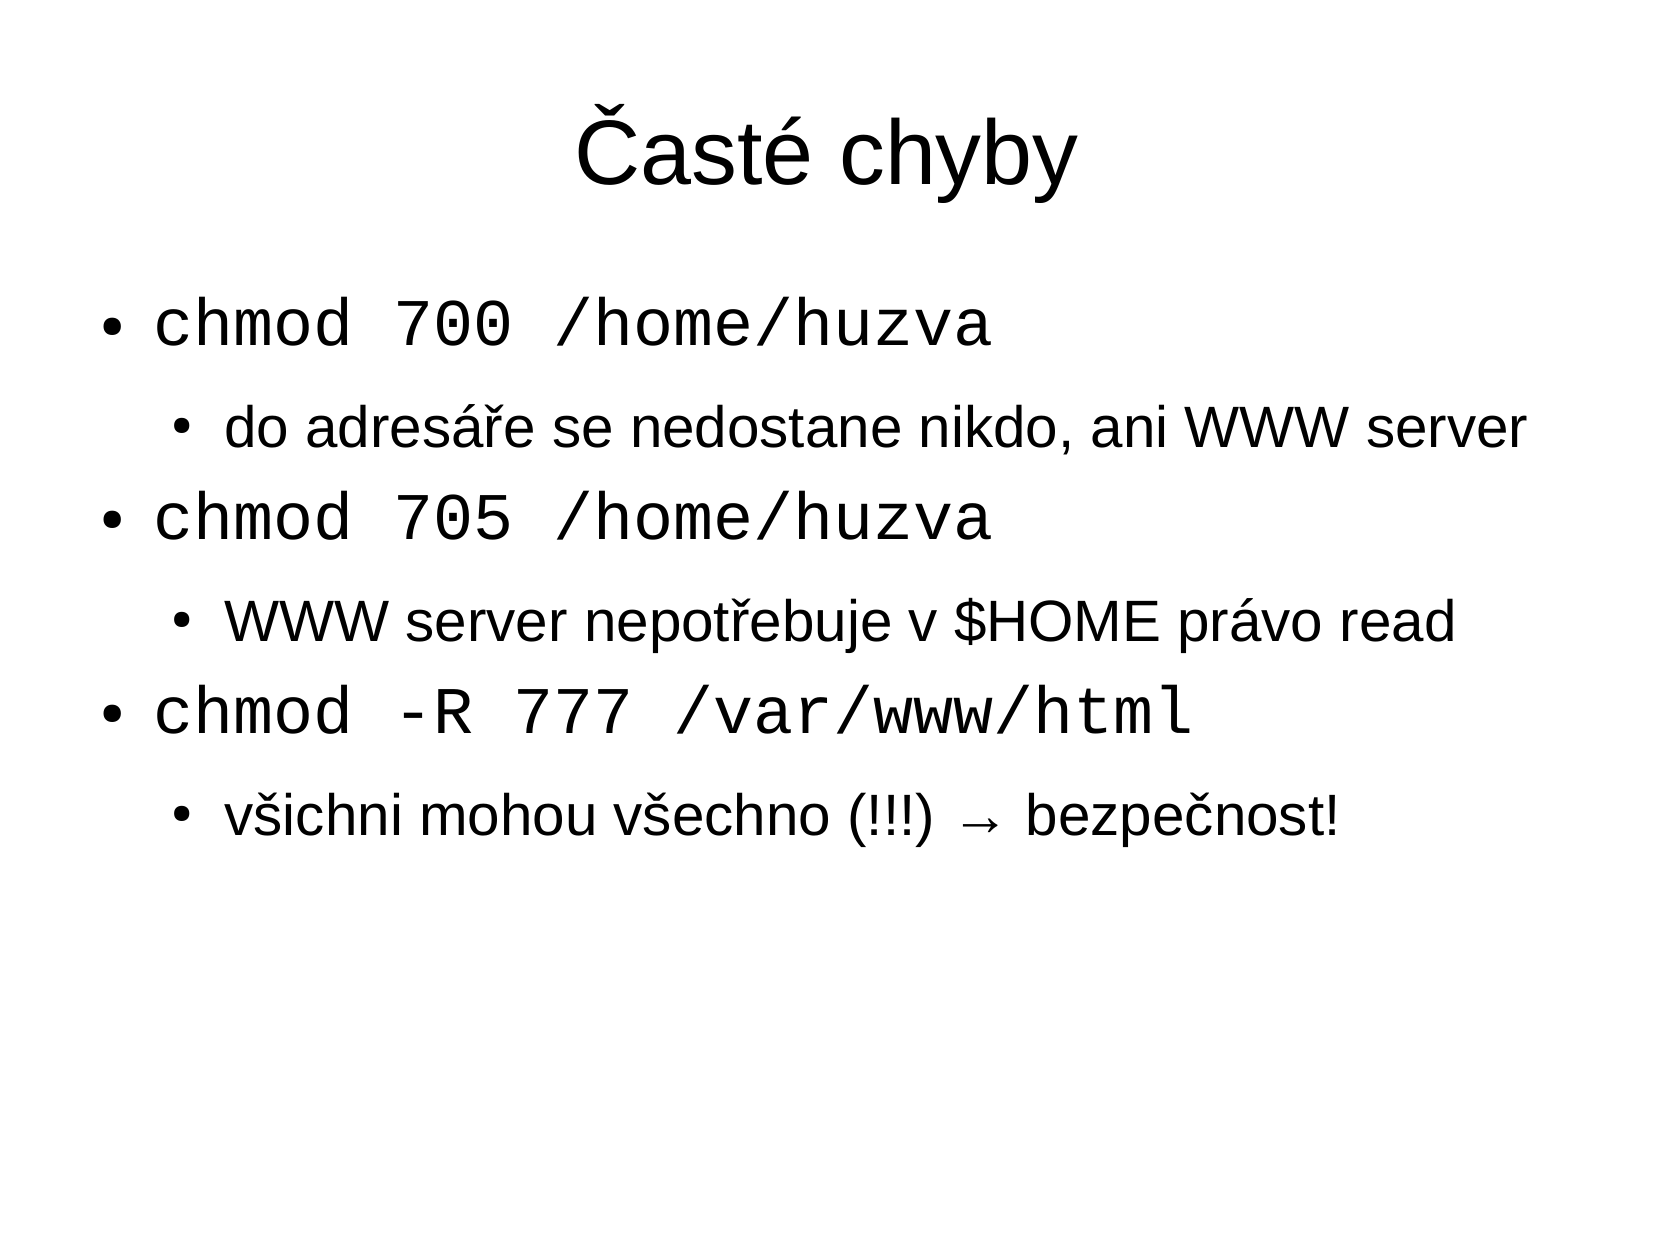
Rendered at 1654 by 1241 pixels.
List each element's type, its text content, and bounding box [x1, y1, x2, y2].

title Časté chyby [82, 56, 1571, 250]
list chmod 700 /home/huzva do adresáře se nedostane nikdo, ani WWW server chmod 705 /home/huzva WWW server nepotřebuje v $HOME právo read chmod -R 777 /var/www/html všichni mohou všechno (!!!) → bezpečnost! [82, 290, 1571, 1094]
